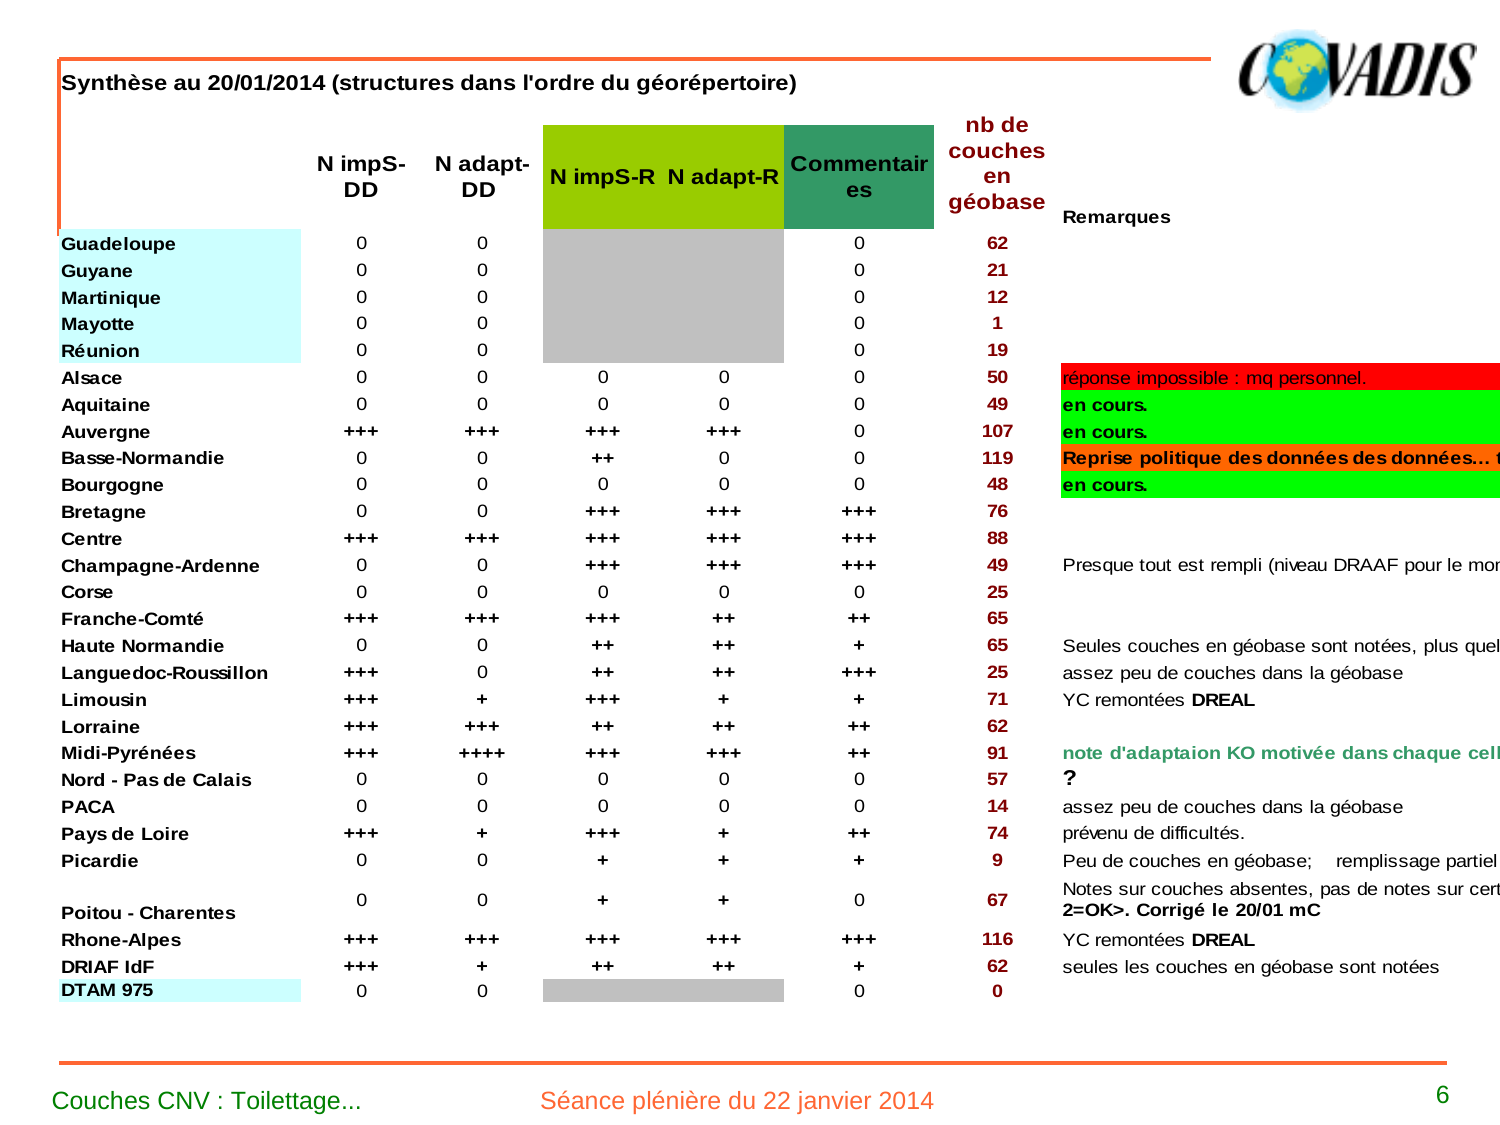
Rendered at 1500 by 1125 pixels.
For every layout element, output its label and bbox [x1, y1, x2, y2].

picture [1238, 29, 1477, 71]
chart [59, 71, 1500, 1004]
